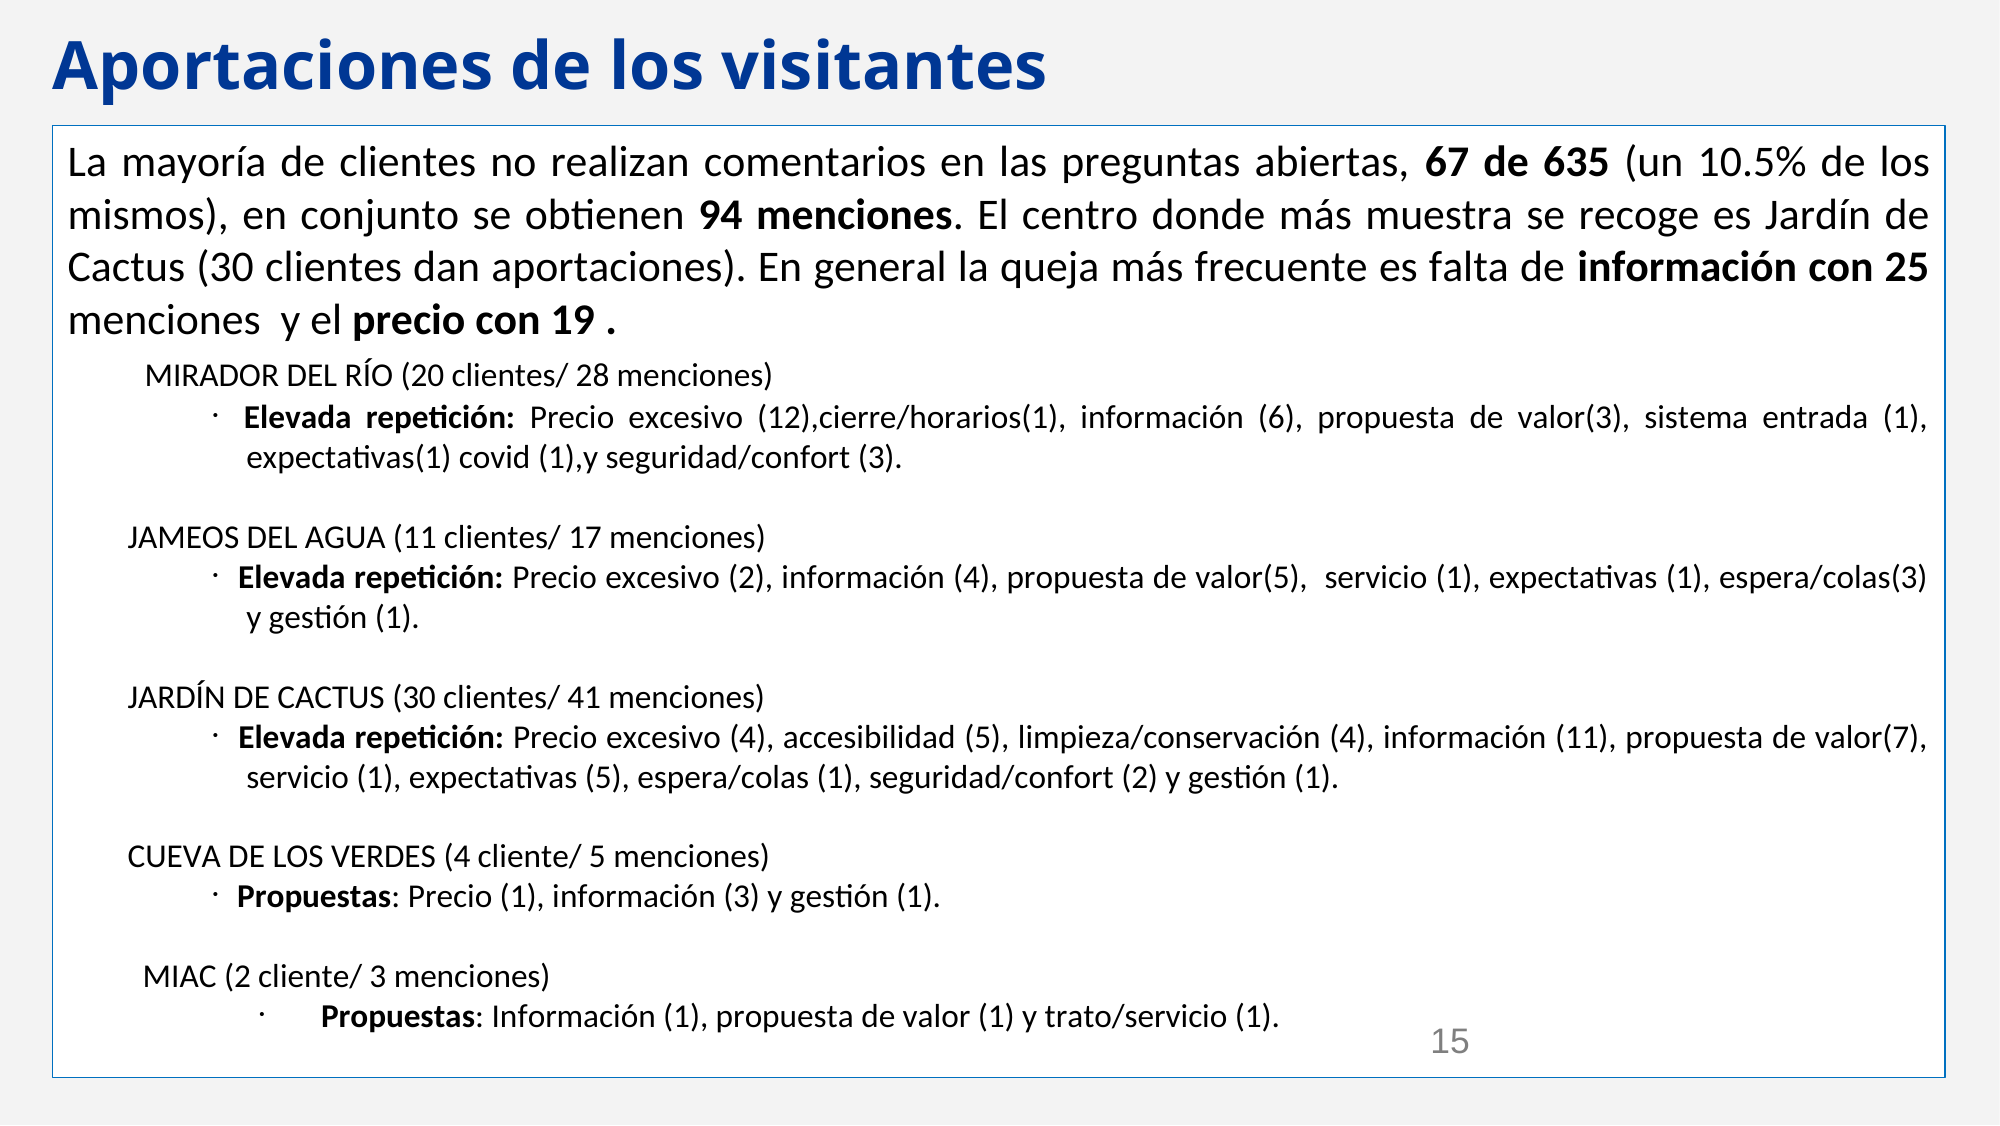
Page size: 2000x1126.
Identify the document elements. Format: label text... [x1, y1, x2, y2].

text_box <número> [1412, 1008, 1880, 1069]
text_box La mayoría de clientes no realizan comentarios en las preguntas abiertas, 67 de 635 (un 10.5% de los mismos), en conjunto se obtienen 94 menciones. El centro donde más muestra se recoge es Jardín de Cactus (30 clientes dan aportaciones). En general la queja más frecuente es falta de información con 25 menciones y el precio con 19 . MIRADOR DEL RÍO (20 clientes/ 28 menciones) Elevada repetición: Precio excesivo (12),cierre/horarios(1), información (6), propuesta de valor(3), sistema entrada (1), expectativas(1) covid (1),y seguridad/confort (3). JAMEOS DEL AGUA (11 clientes/ 17 menciones) Elevada repetición: Precio excesivo (2), información (4), propuesta de valor(5), servicio (1), expectativas (1), espera/colas(3) y gestión (1). JARDÍN DE CACTUS (30 clientes/ 41 menciones) Elevada repetición: Precio excesivo (4), accesibilidad (5), limpieza/conservación (4), información (11), propuesta de valor(7), servicio (1), expectativas (5), espera/colas (1), seguridad/confort (2) y gestión (1). CUEVA DE LOS VERDES (4 cliente/ 5 menciones) Propuestas: Precio (1), información (3) y gestión (1). MIAC (2 cliente/ 3 menciones) Propuestas: Información (1), propuesta de valor (1) y trato/servicio (1). [52, 125, 1945, 1078]
text_box Aportaciones de los visitantes [52, 0, 1945, 125]
